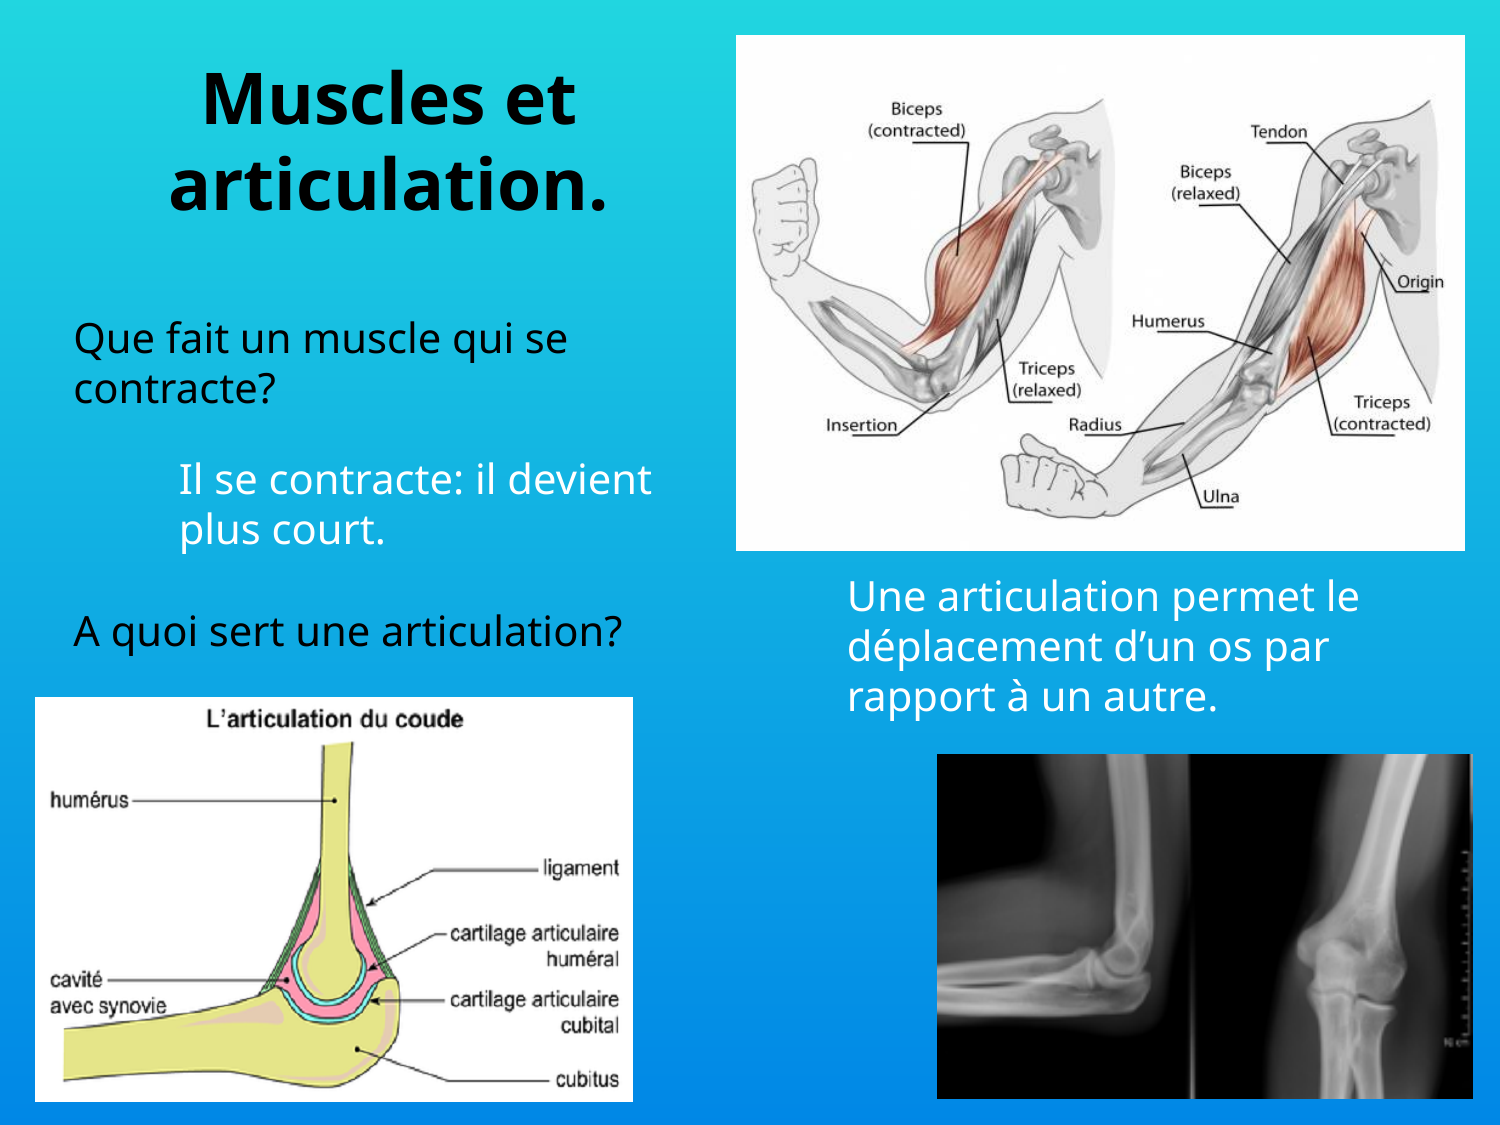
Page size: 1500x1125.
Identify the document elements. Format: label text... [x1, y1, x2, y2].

picture [937, 755, 1473, 1099]
picture [715, 35, 1500, 550]
text_box A quoi sert une articulation? [58, 597, 715, 663]
text_box Il se contracte: il devient plus court. [164, 445, 715, 561]
picture [35, 698, 633, 1102]
text_box Une articulation permet le déplacement d’un os par rapport à un autre. [832, 562, 1454, 728]
text_box Que fait un muscle qui se contracte? [58, 304, 736, 420]
title Muscles et articulation. [75, 45, 704, 233]
